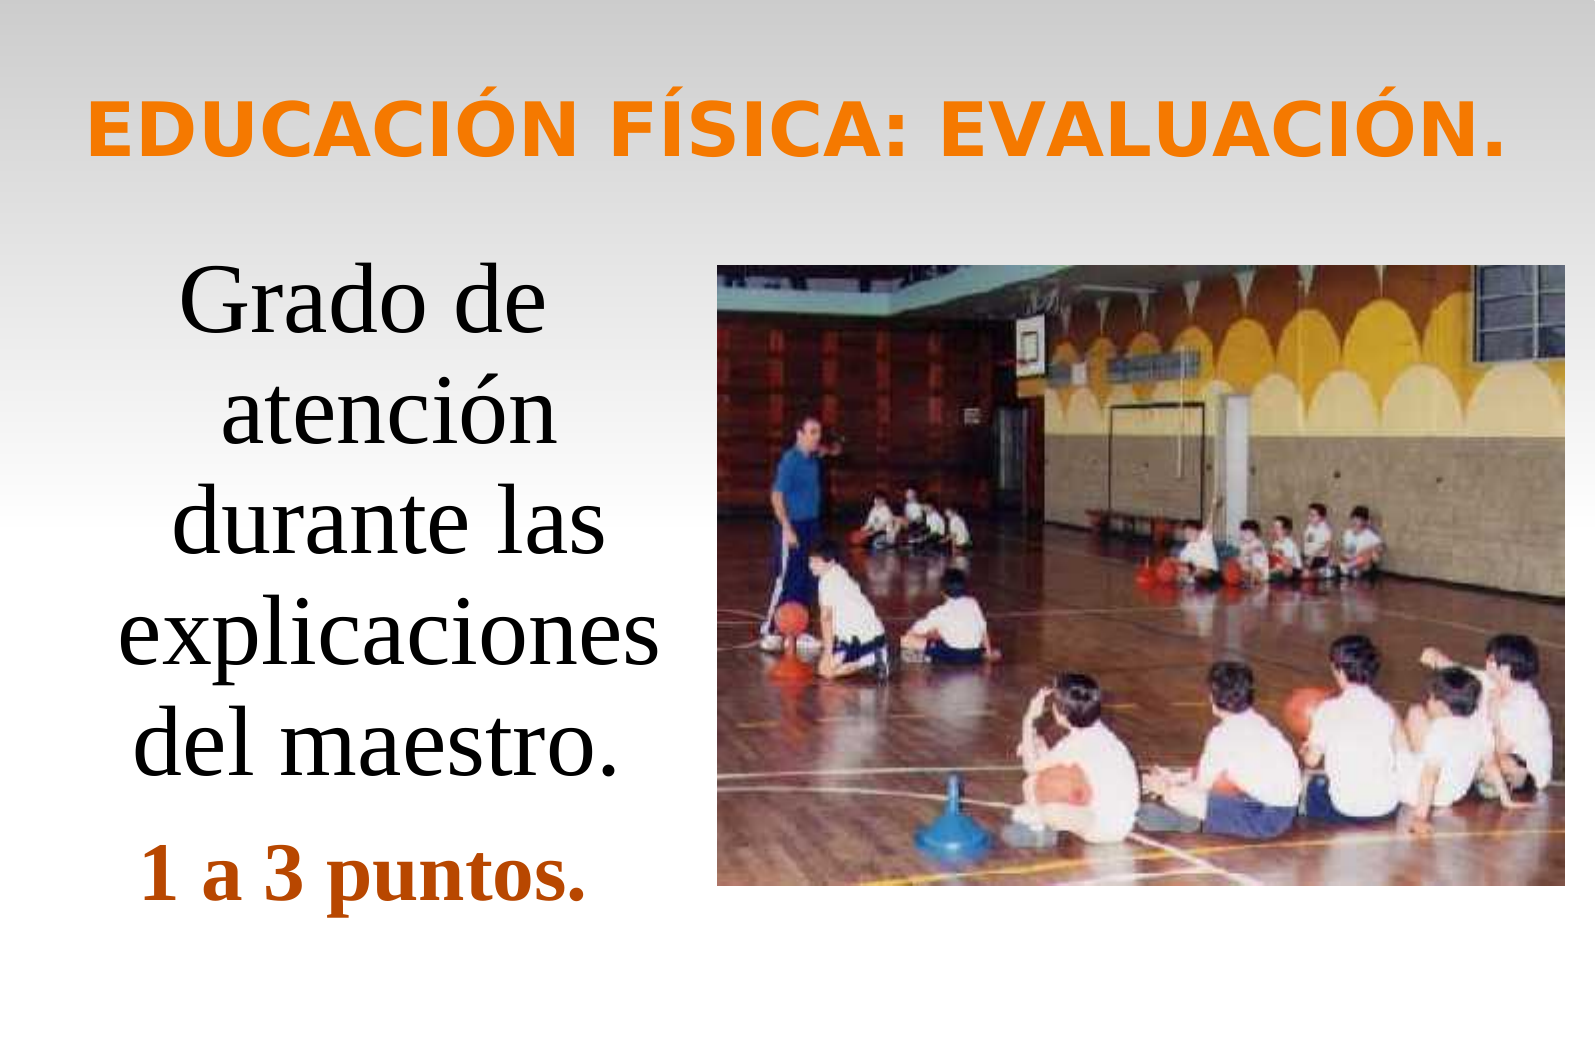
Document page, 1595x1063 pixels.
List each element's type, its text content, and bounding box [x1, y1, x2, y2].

list Grado de atención durante las explicaciones del maestro. 1 a 3 puntos. [29, 243, 680, 945]
title EDUCACIÓN FÍSICA: EVALUACIÓN. [79, 42, 1515, 220]
picture [717, 265, 1565, 886]
